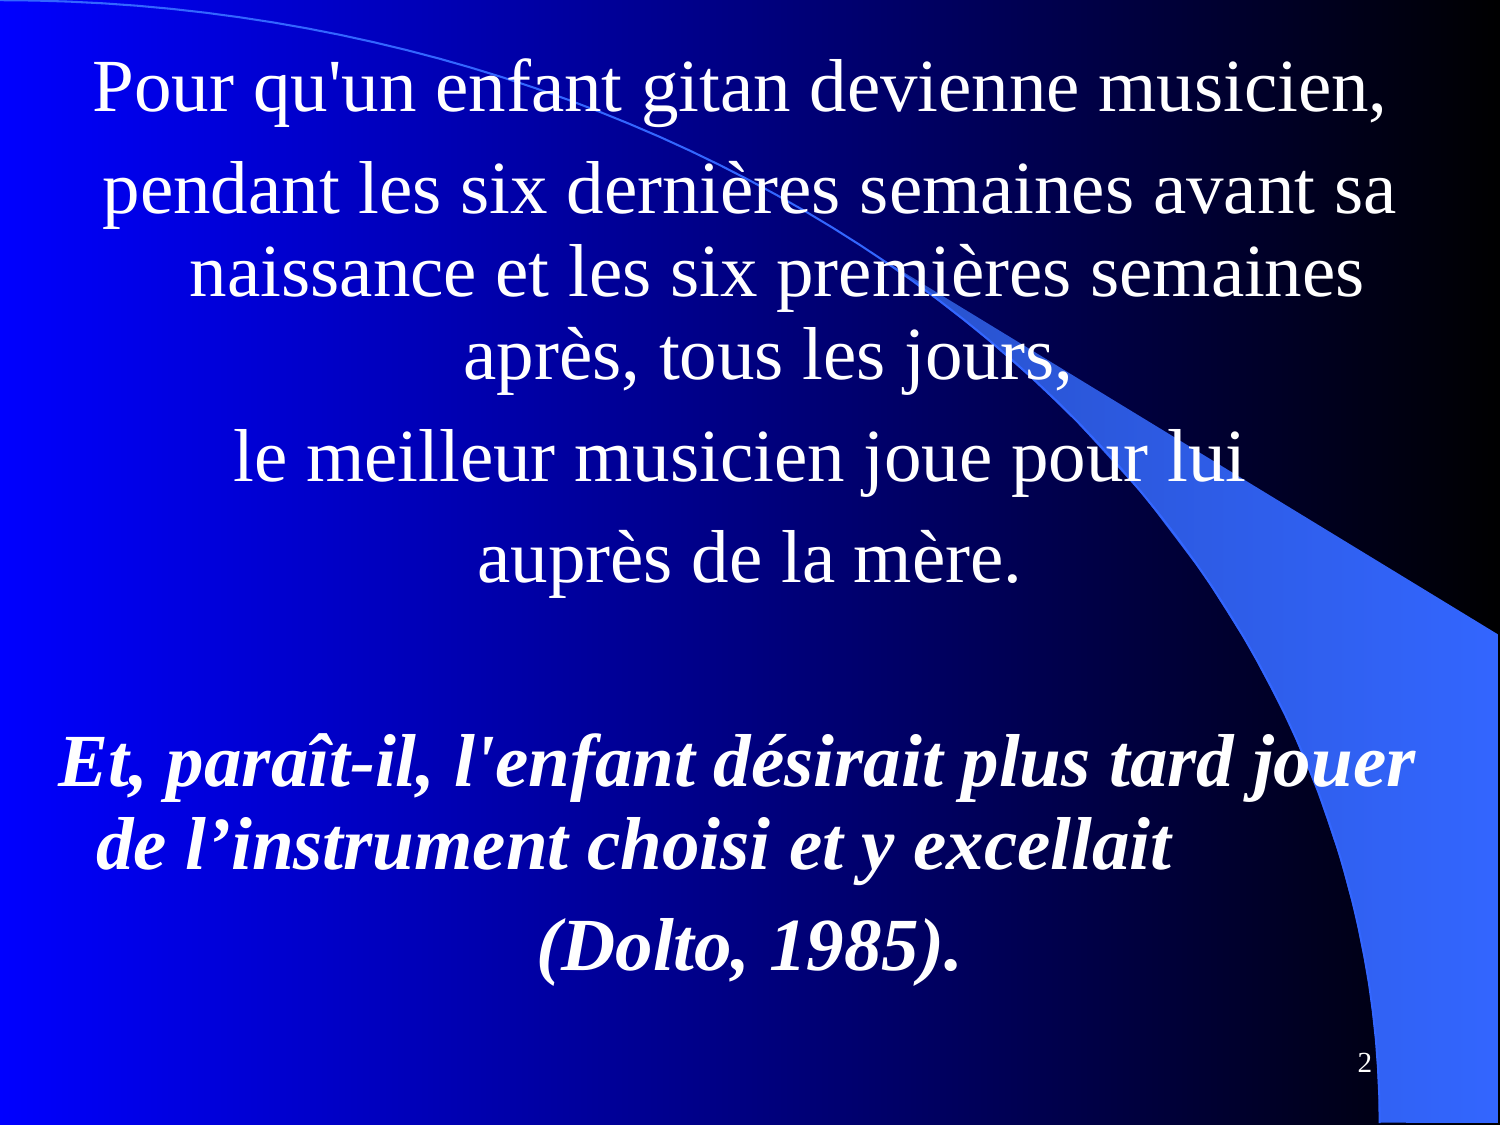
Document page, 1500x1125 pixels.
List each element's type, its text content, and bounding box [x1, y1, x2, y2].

list Pour qu'un enfant gitan devienne musicien, pendant les six dernières semaines avant sa naissance et les six premières semaines après, tous les jours, le meilleur musicien joue pour lui auprès de la mère. Et, paraît-il, l'enfant désirait plus tard jouer de l’instrument choisi et y excellait (Dolto, 1985). [24, 37, 1476, 1088]
